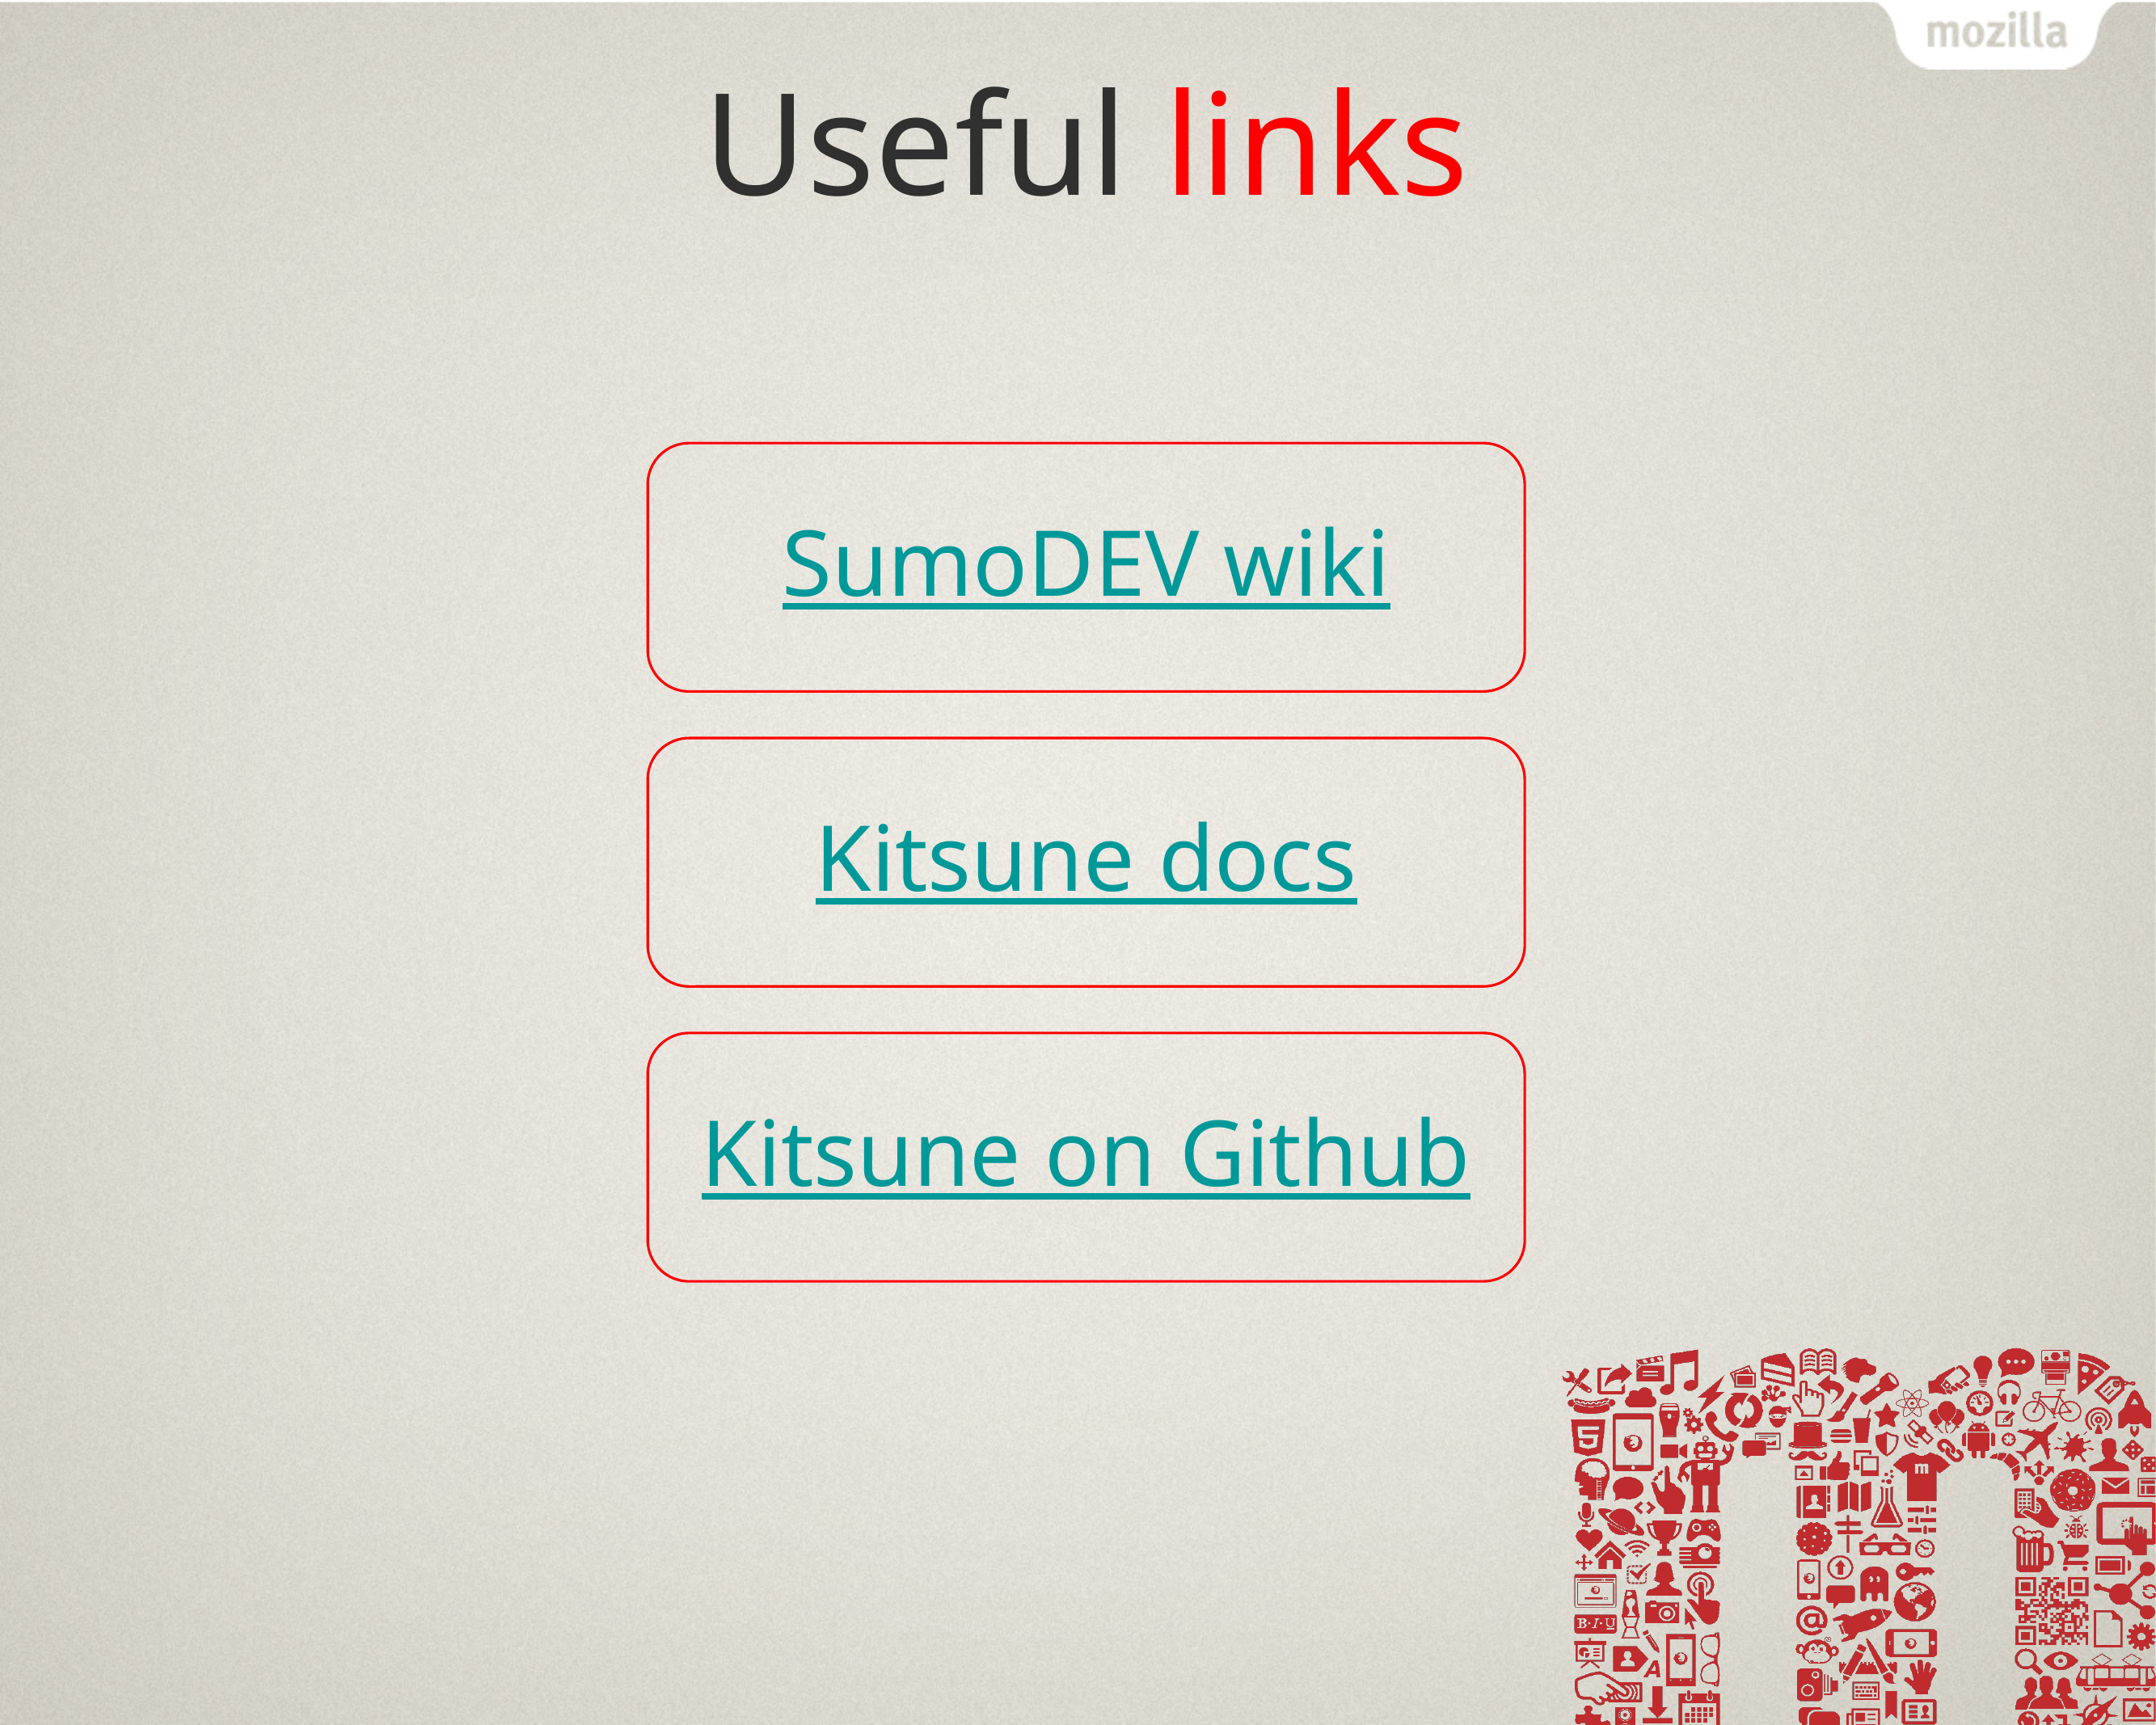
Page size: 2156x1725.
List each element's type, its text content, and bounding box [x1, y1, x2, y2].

text_box SumoDEV wiki [648, 443, 1525, 692]
title Useful links [67, 3, 2106, 275]
text_box Kitsune docs [648, 738, 1525, 987]
text_box Kitsune on Github [648, 1032, 1525, 1282]
picture [0, 0, 2156, 1725]
